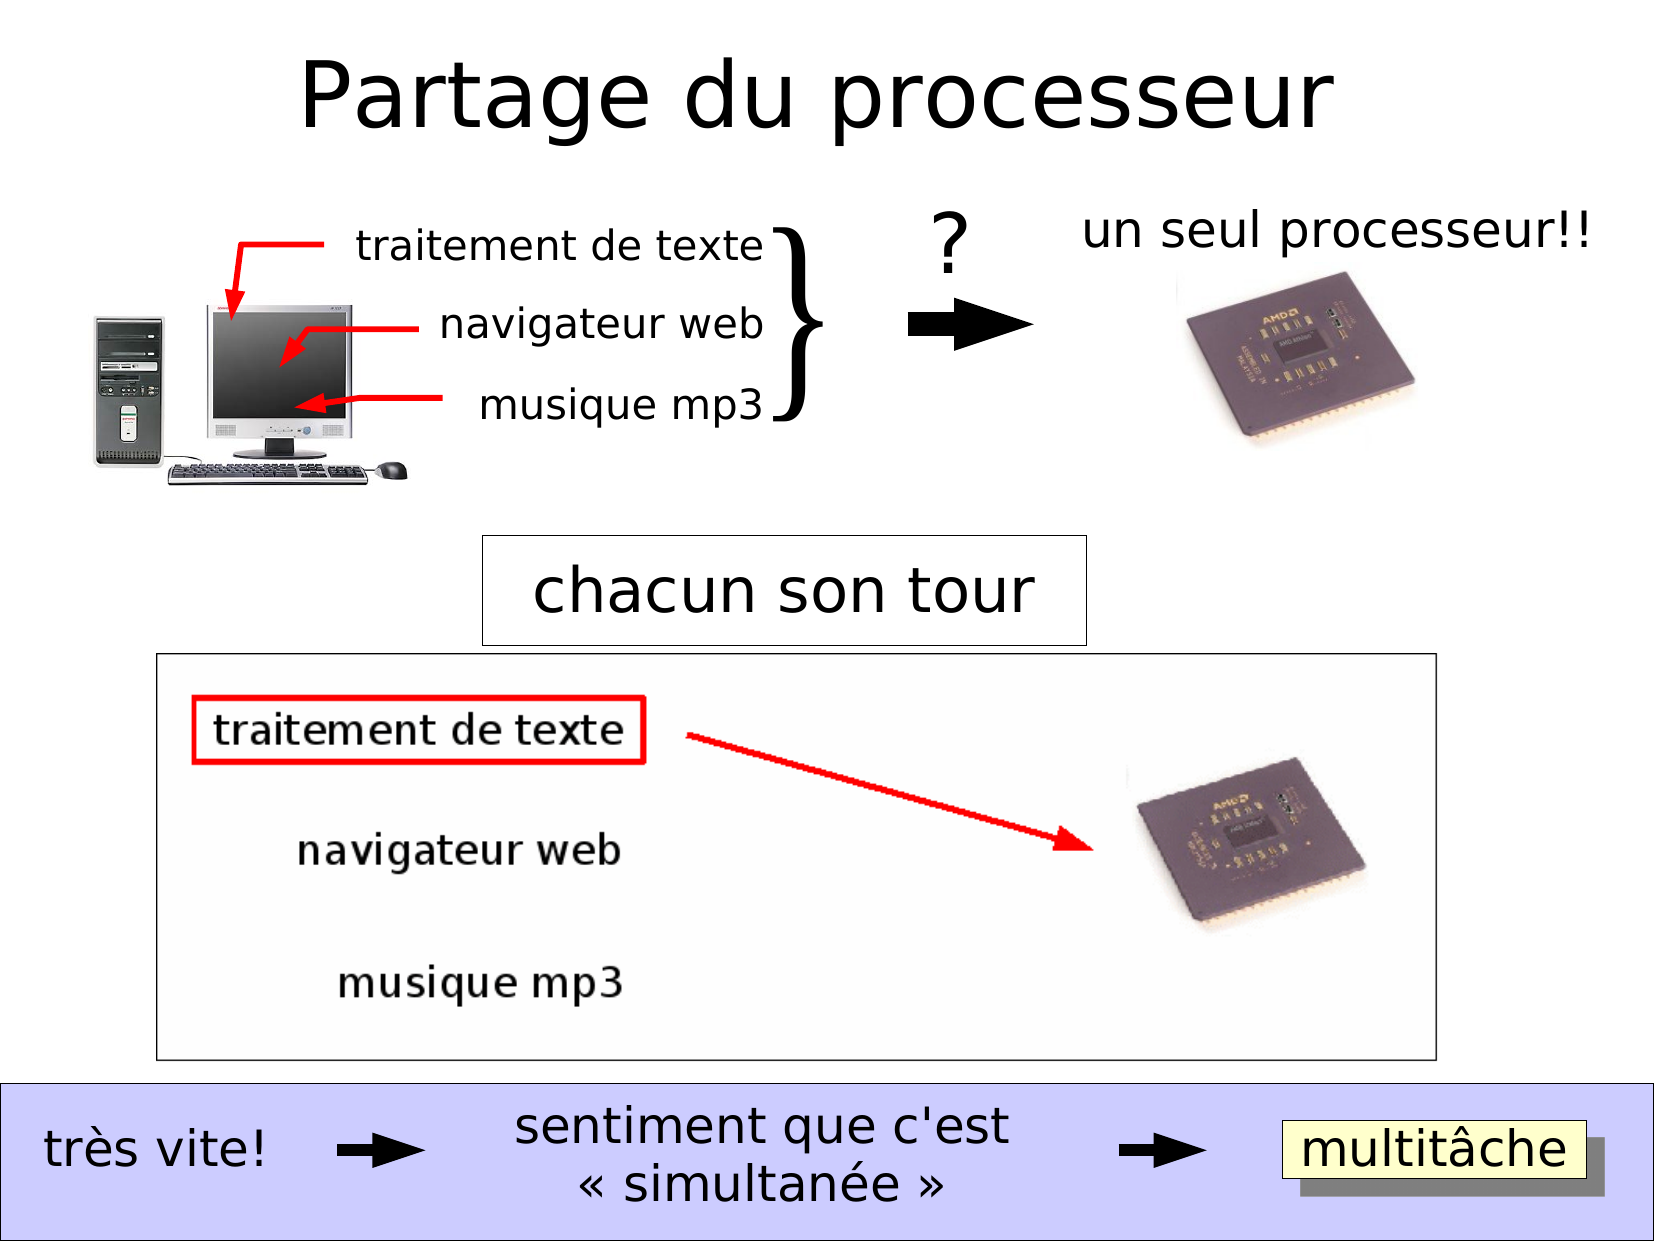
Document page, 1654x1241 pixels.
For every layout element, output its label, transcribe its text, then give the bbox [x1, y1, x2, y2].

text_box multitâche [1282, 1120, 1587, 1179]
text_box musique mp3 [478, 381, 758, 430]
text_box sentiment que c'est « simultanée » [514, 1097, 1050, 1214]
text_box chacun son tour [532, 554, 1036, 627]
text_box un seul processeur!! [1081, 201, 1596, 260]
text_box traitement de texte [355, 221, 758, 271]
title Partage du processeur [126, 34, 1508, 157]
text_box très vite! [43, 1120, 280, 1179]
text_box [0, 1083, 1654, 1241]
picture [156, 653, 1439, 1063]
picture [88, 234, 411, 557]
text_box ? [928, 196, 973, 294]
text_box navigateur web [438, 299, 758, 349]
text_box [482, 535, 1087, 646]
text_box } [758, 181, 839, 442]
picture [1176, 262, 1422, 451]
